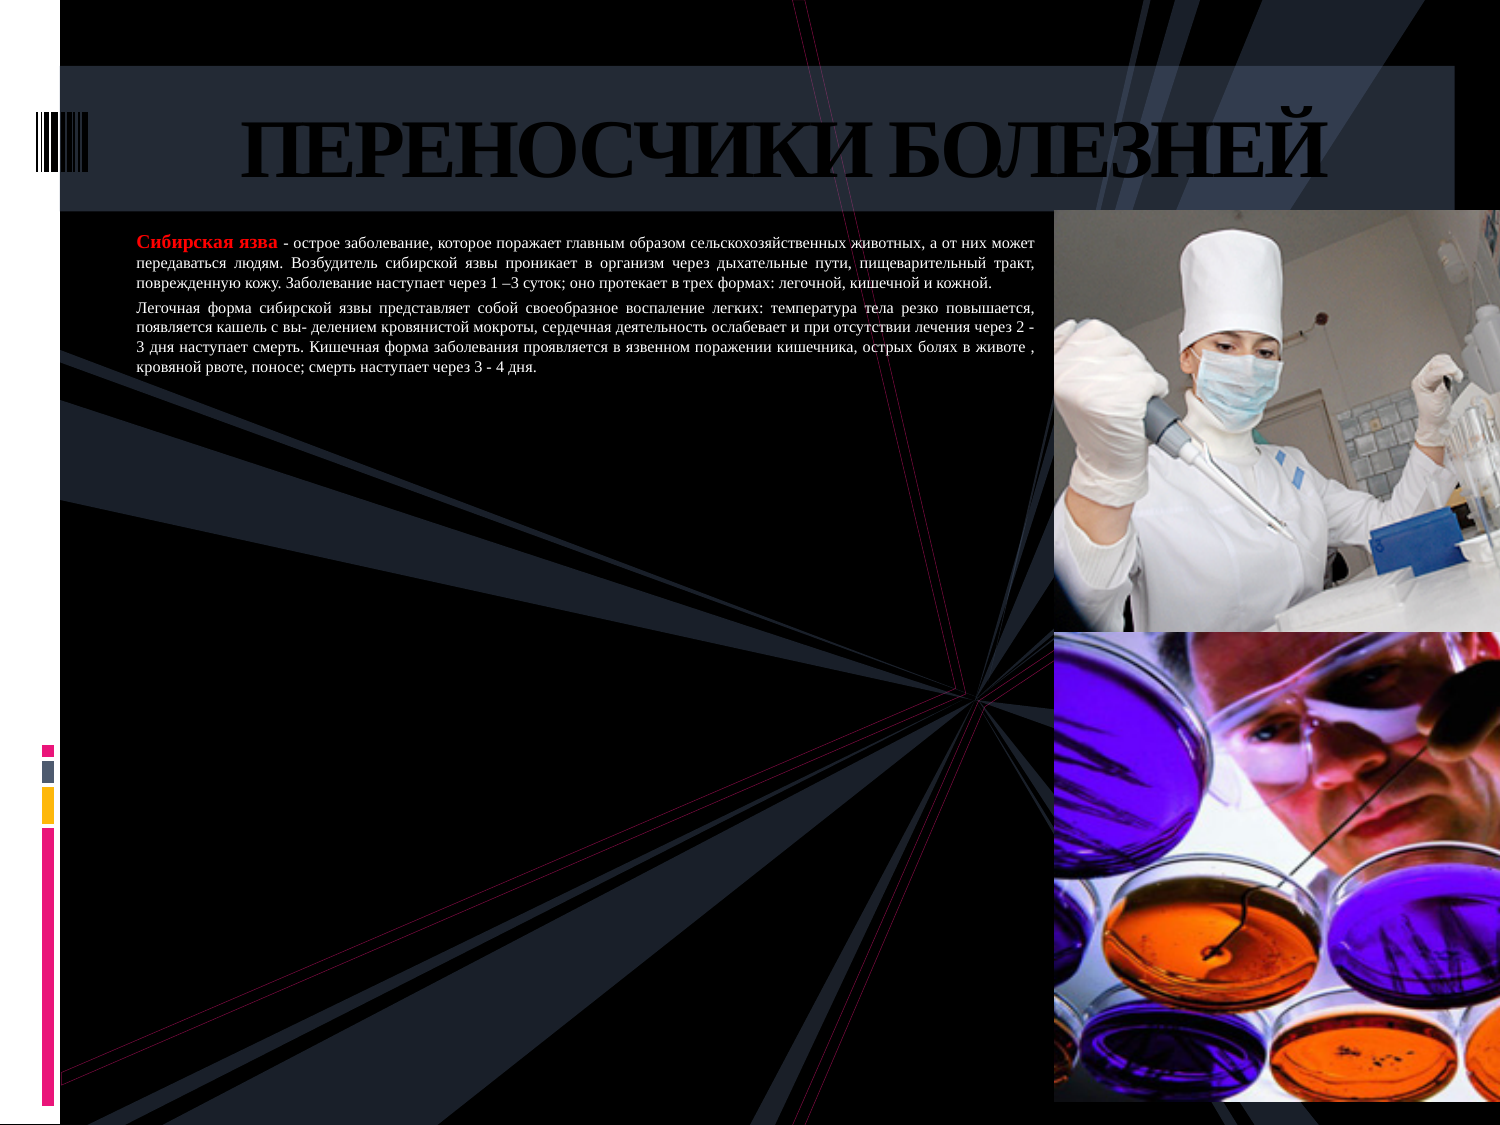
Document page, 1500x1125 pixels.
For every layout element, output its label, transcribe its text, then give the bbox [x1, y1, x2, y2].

picture [1054, 210, 1500, 1102]
list Сибирская язва - острое заболевание, которое поражает главным образом сельскохозяйственных животных, а от них может передаваться людям. Возбудитель сибирской язвы проникает в организм через дыхательные пути, пищеварительный тракт, поврежденную кожу. Заболевание наступает через 1 –3 суток; оно протекает в трех формах: легочной, кишечной и кожной. Легочная форма сибирской язвы представляет собой своеобразное воспаление легких: температура тела резко повышается, появляется кашель с вы- делением кровянистой мокроты, сердечная деятельность ослабевает и при отсутствии лечения через 2 - 3 дня наступает смерть. Кишечная форма заболевания проявляется в язвенном поражении кишечника, острых болях в животе , кровяной рвоте, поносе; смерть наступает через 3 - 4 дня. [58, 210, 1054, 372]
title переносчики болезней [115, 83, 1454, 212]
